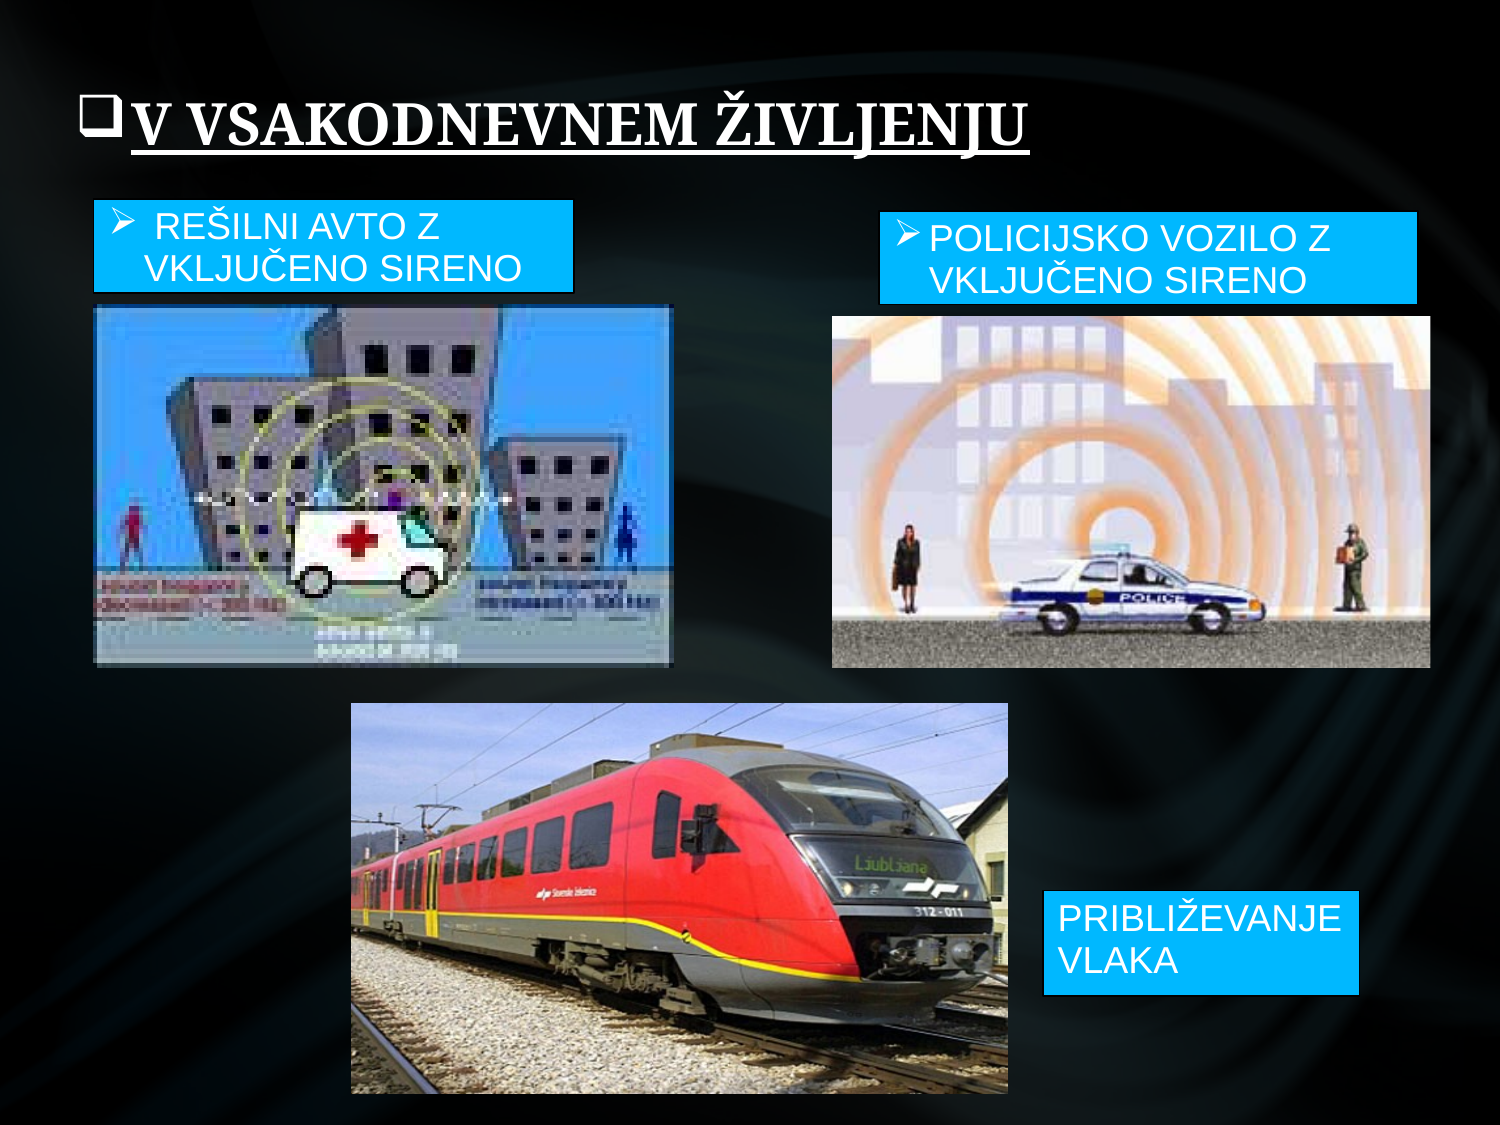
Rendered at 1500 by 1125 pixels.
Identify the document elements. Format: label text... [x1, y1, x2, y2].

picture [351, 703, 1008, 1094]
picture [832, 316, 1431, 668]
list V VSAKODNEVNEM ŽIVLJENJU [75, 93, 1442, 188]
text_box PRIBLIŽEVANJE VLAKA [1042, 890, 1360, 996]
picture [93, 304, 674, 668]
text_box REŠILNI AVTO Z VKLJUČENO SIRENO [93, 199, 575, 293]
text_box POLICIJSKO VOZILO Z VKLJUČENO SIRENO [878, 210, 1418, 305]
